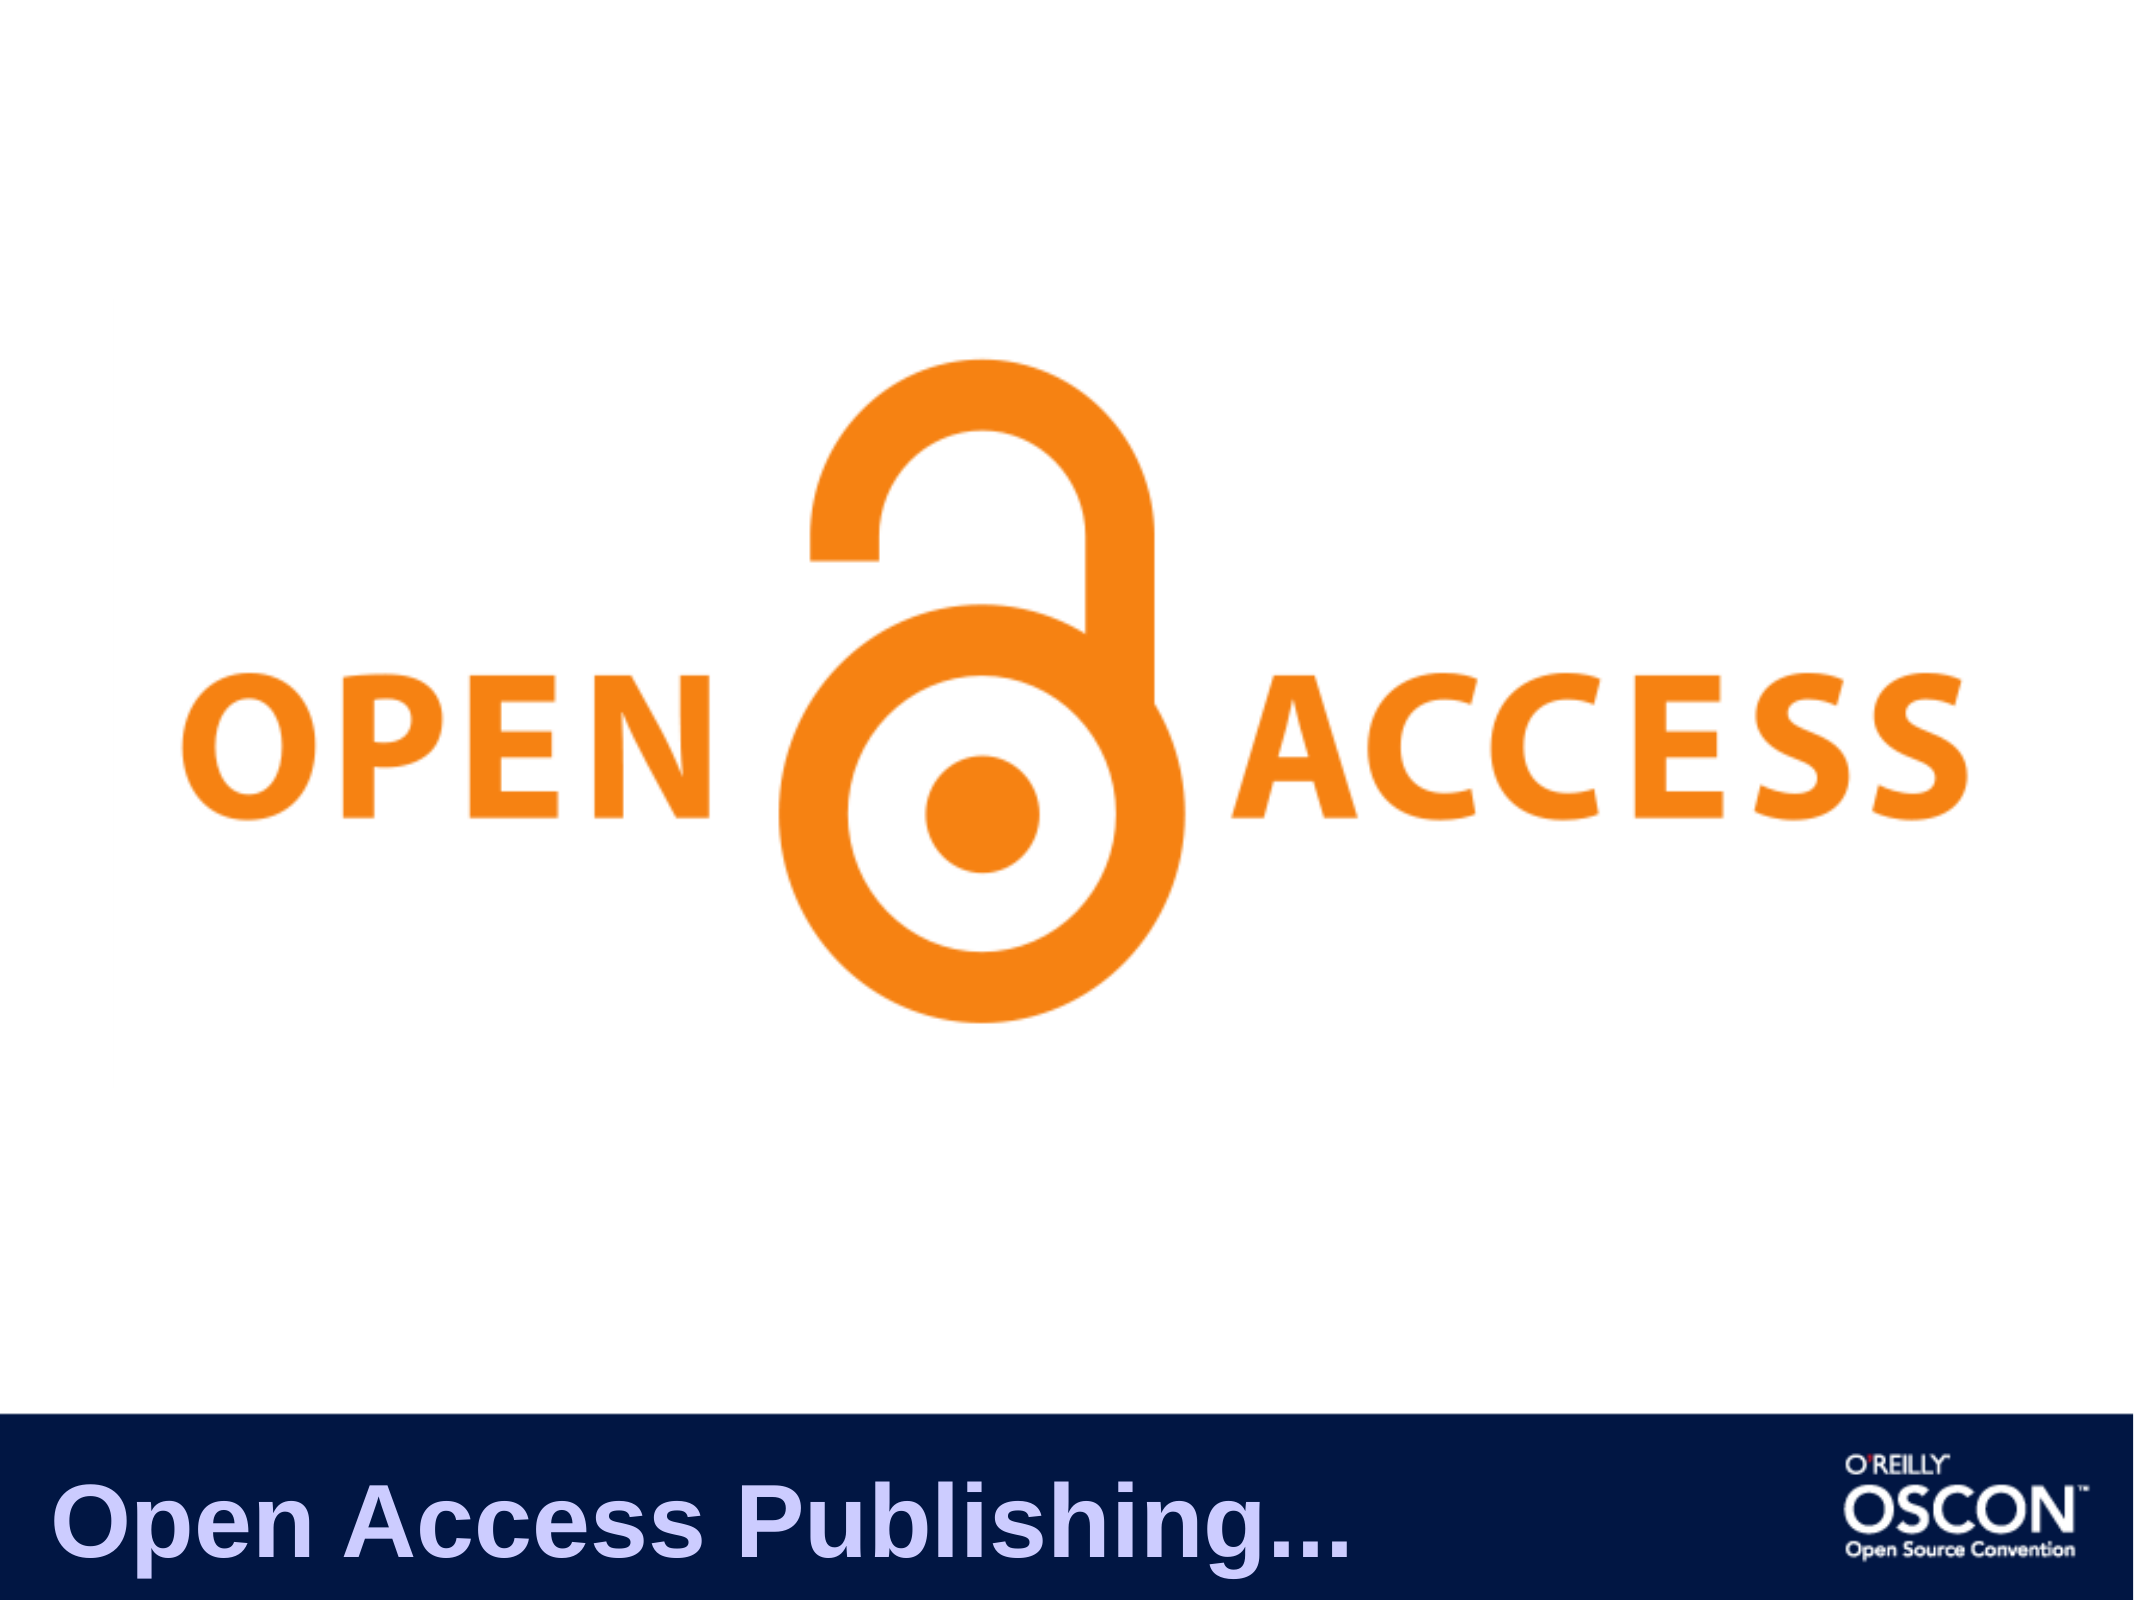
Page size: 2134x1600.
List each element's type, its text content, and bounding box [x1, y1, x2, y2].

picture [0, 0, 2134, 1600]
title Open Access Publishing... [41, 1432, 2094, 1600]
